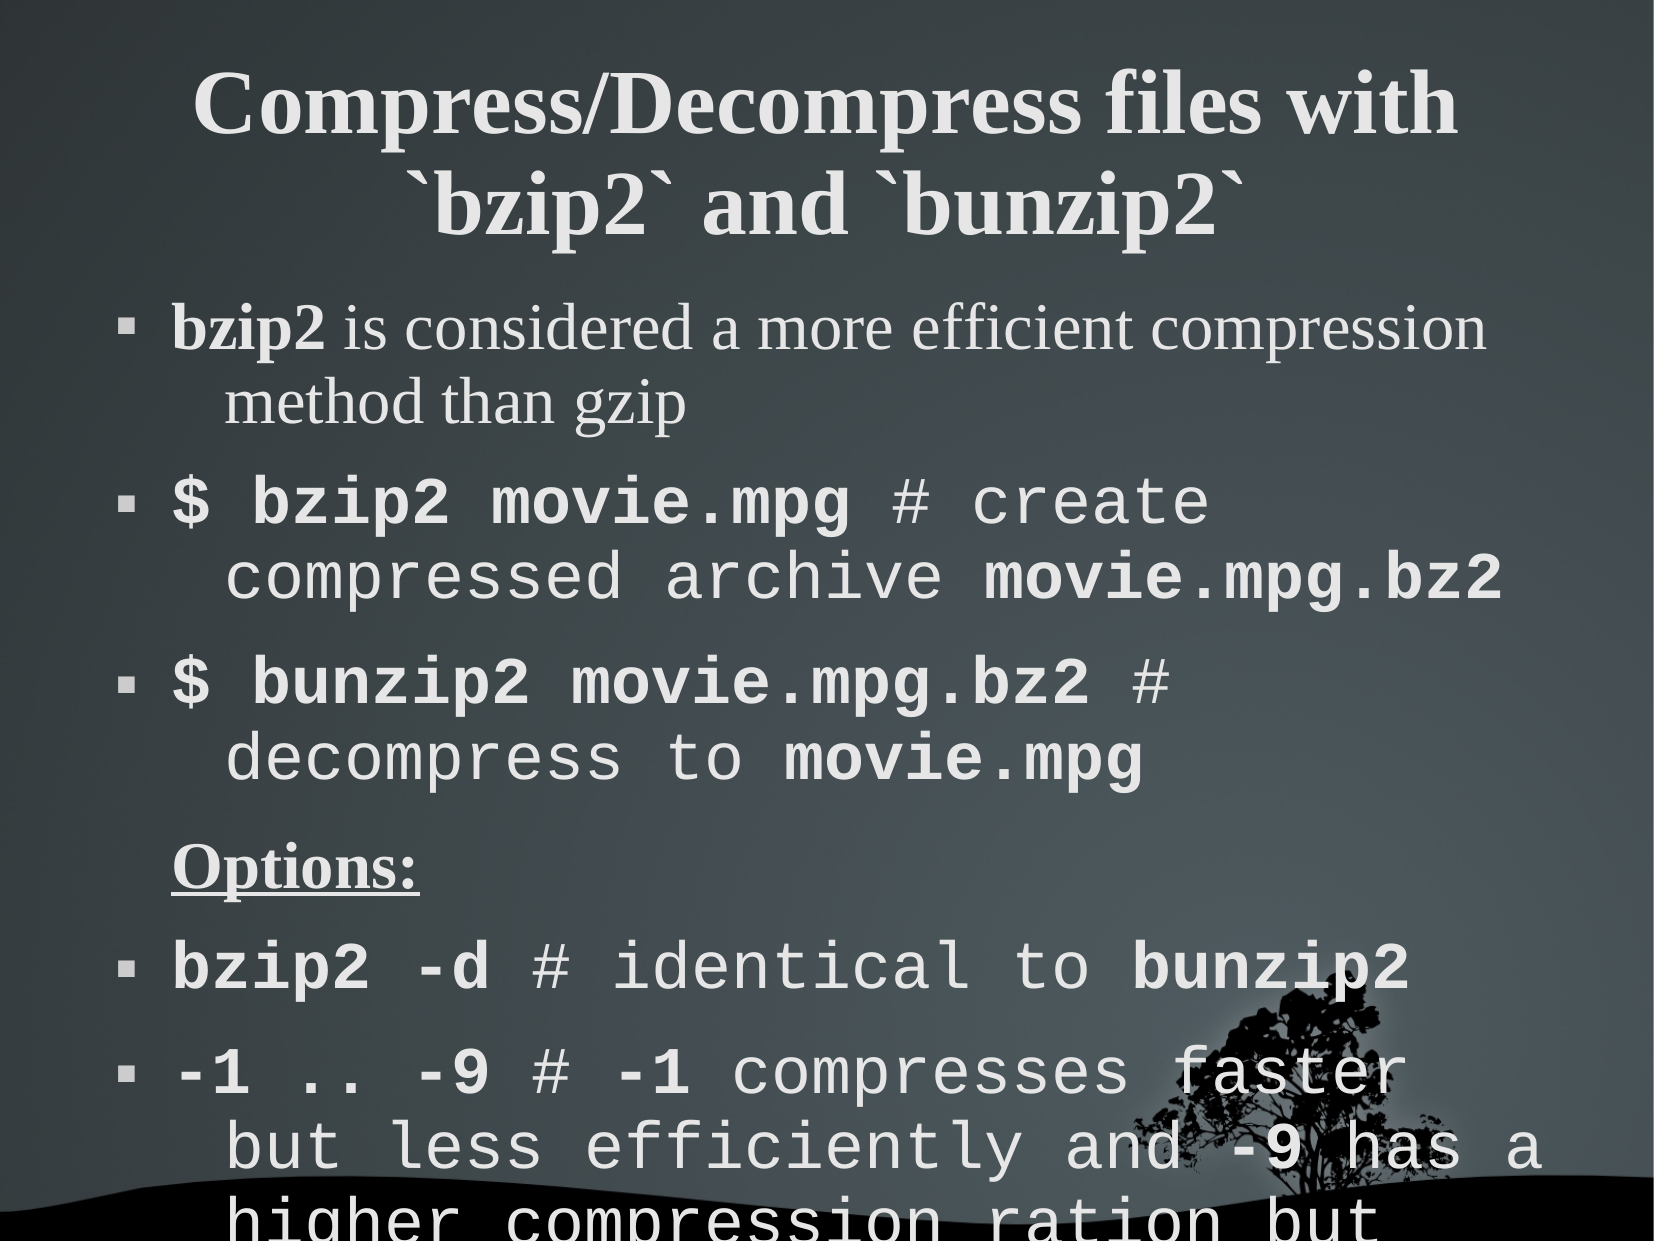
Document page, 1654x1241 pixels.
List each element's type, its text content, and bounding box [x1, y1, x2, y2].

list bzip2 is considered a more efficient compression method than gzip $ bzip2 movie.mpg # create compressed archive movie.mpg.bz2 $ bunzip2 movie.mpg.bz2 # decompress to movie.mpg Options: bzip2 -d # identical to bunzip2 -1 .. -9 # -1 compresses faster but less efficiently and -9 has a higher compression ration but slow. Default is -5 [82, 290, 1571, 1241]
picture [0, 0, 1654, 1241]
title Compress/Decompress files with `bzip2` and `bunzip2` [82, 33, 1571, 273]
